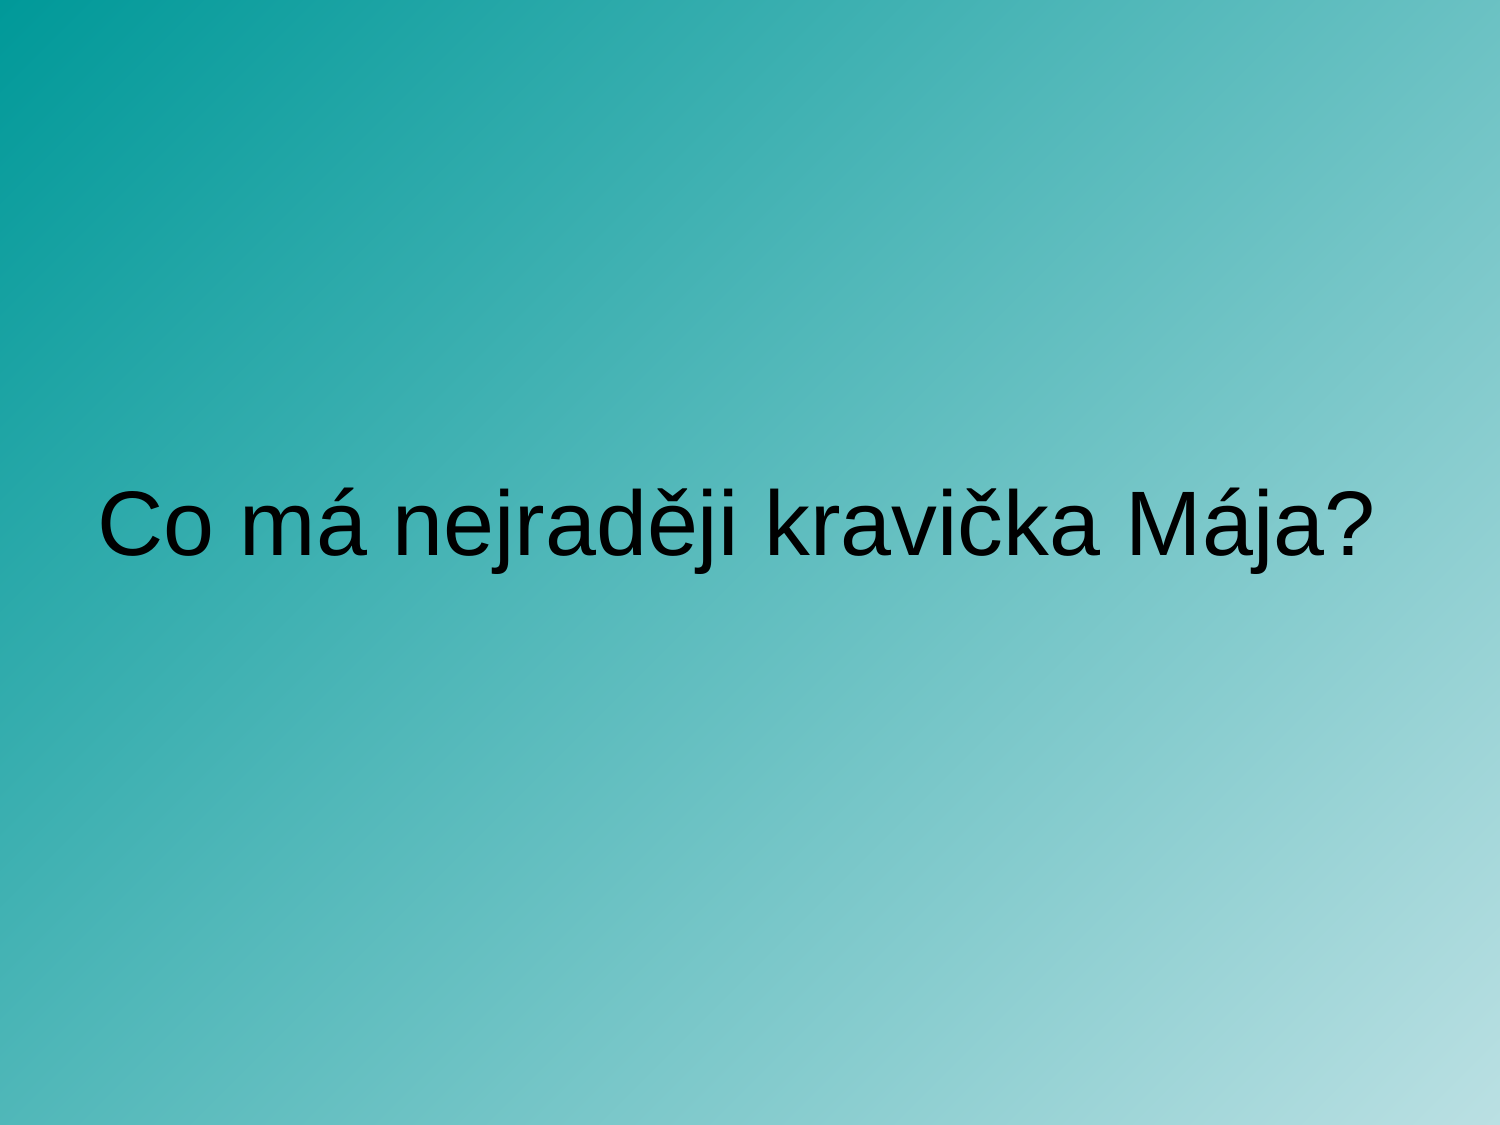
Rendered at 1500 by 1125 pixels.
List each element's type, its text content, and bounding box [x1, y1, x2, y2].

title Co má nejraději kravička Mája? [62, 424, 1413, 613]
